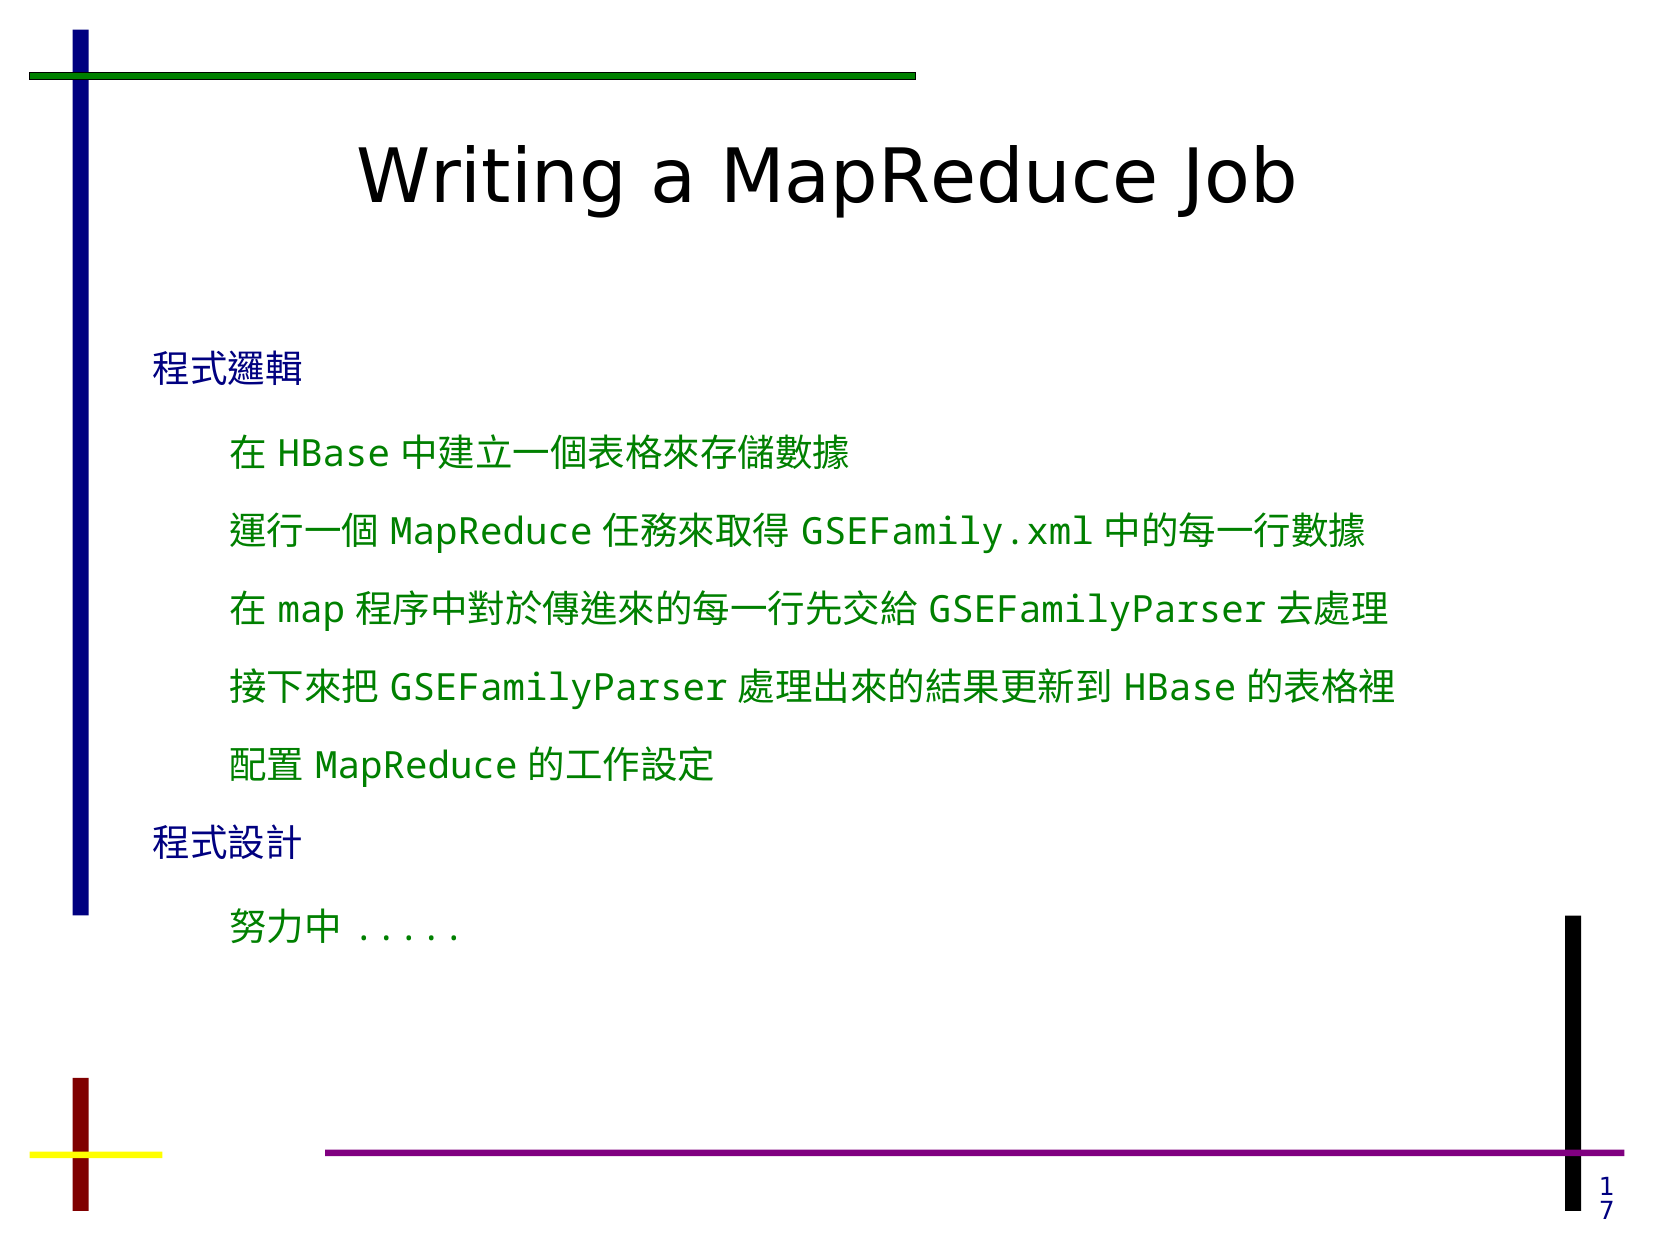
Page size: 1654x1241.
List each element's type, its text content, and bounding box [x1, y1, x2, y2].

title Writing a MapReduce Job [121, 95, 1534, 258]
list 程式邏輯 在HBase中建立一個表格來存儲數據 運行一個MapReduce任務來取得GSEFamily.xml中的每一行數據 在map程序中對於傳進來的每一行先交給GSEFamilyParser去處理 接下來把GSEFamilyParser處理出來的結果更新到HBase的表格裡 配置MapReduce的工作設定 程式設計 努力中..... [134, 338, 1534, 1112]
